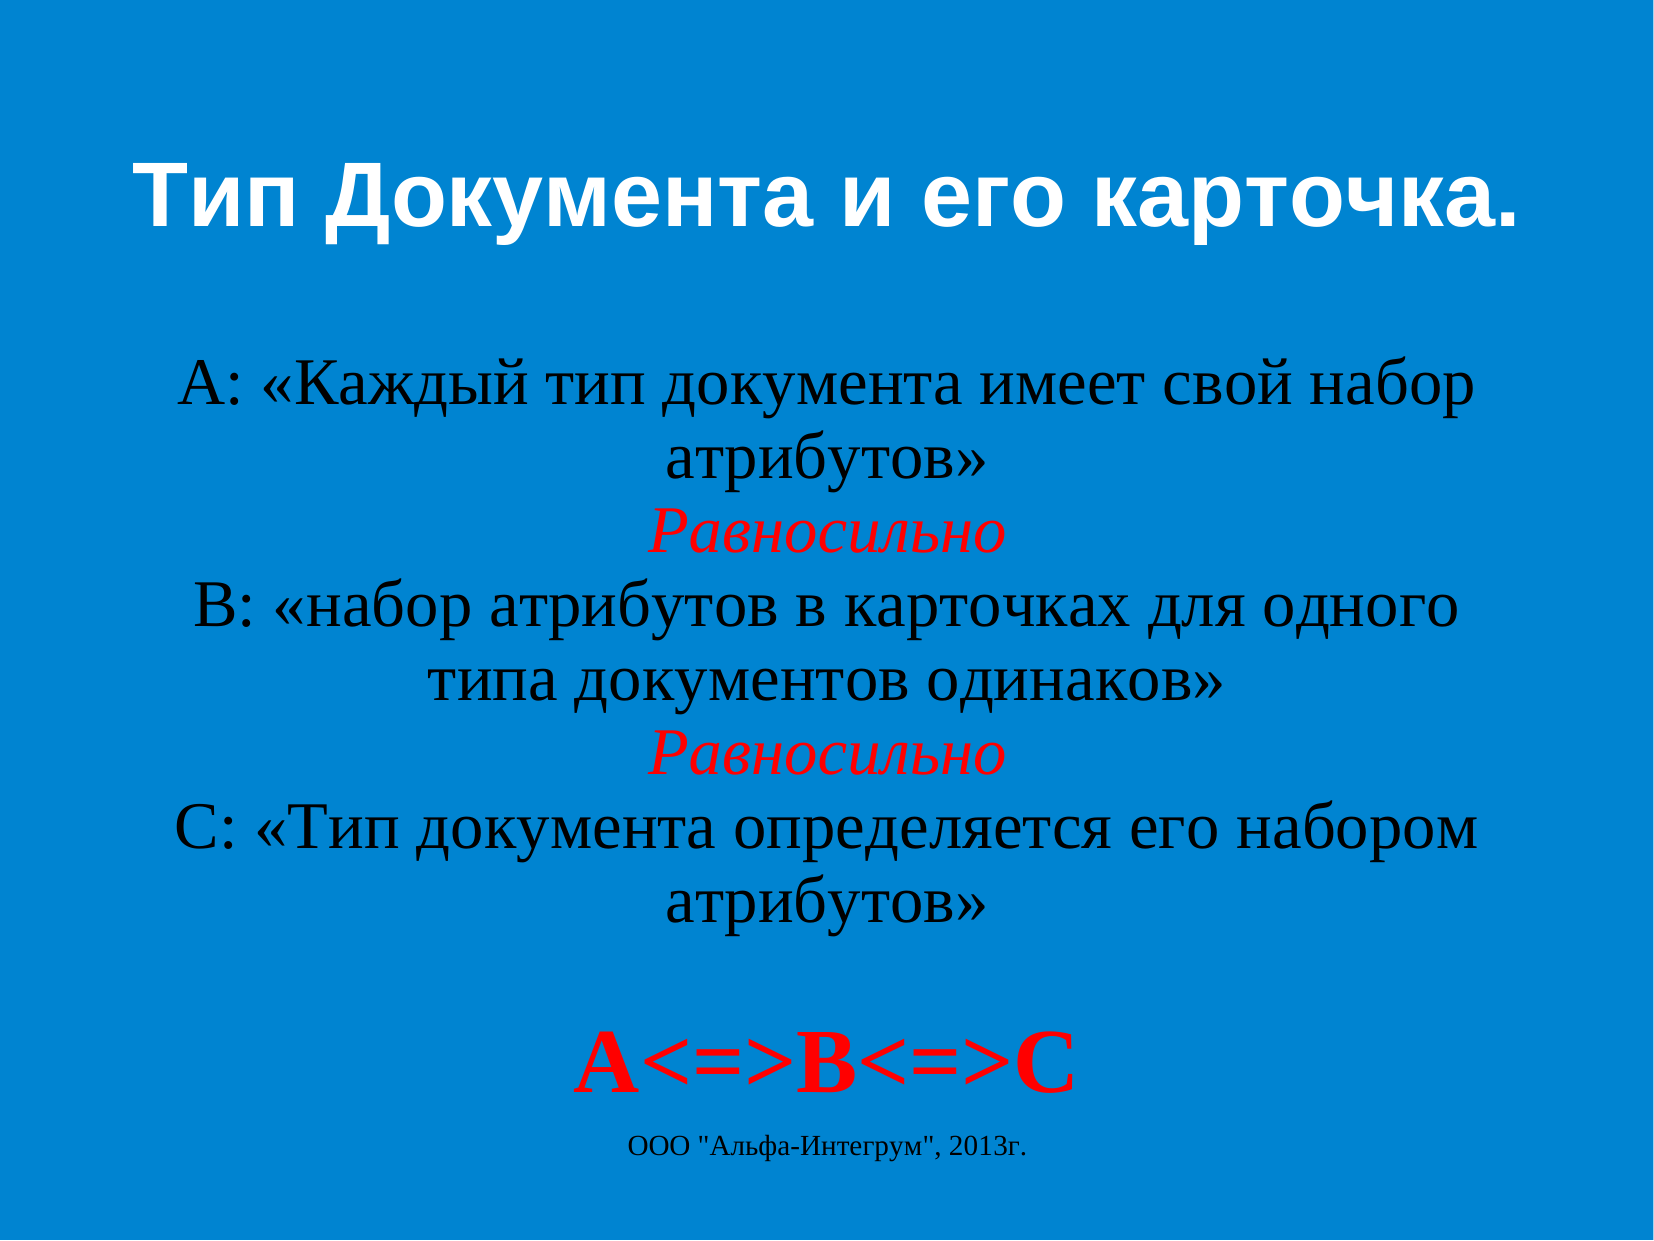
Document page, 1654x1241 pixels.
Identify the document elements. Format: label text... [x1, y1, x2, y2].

title Тип Документа и его карточка. [121, 98, 1534, 291]
subtitle А: «Каждый тип документа имеет свой набор атрибутов» Равносильно В: «набор атрибутов в карточках для одного типа документов одинаков» Равносильно С: «Тип документа определяется его набором атрибутов» А<=>B<=>C [121, 344, 1534, 1149]
